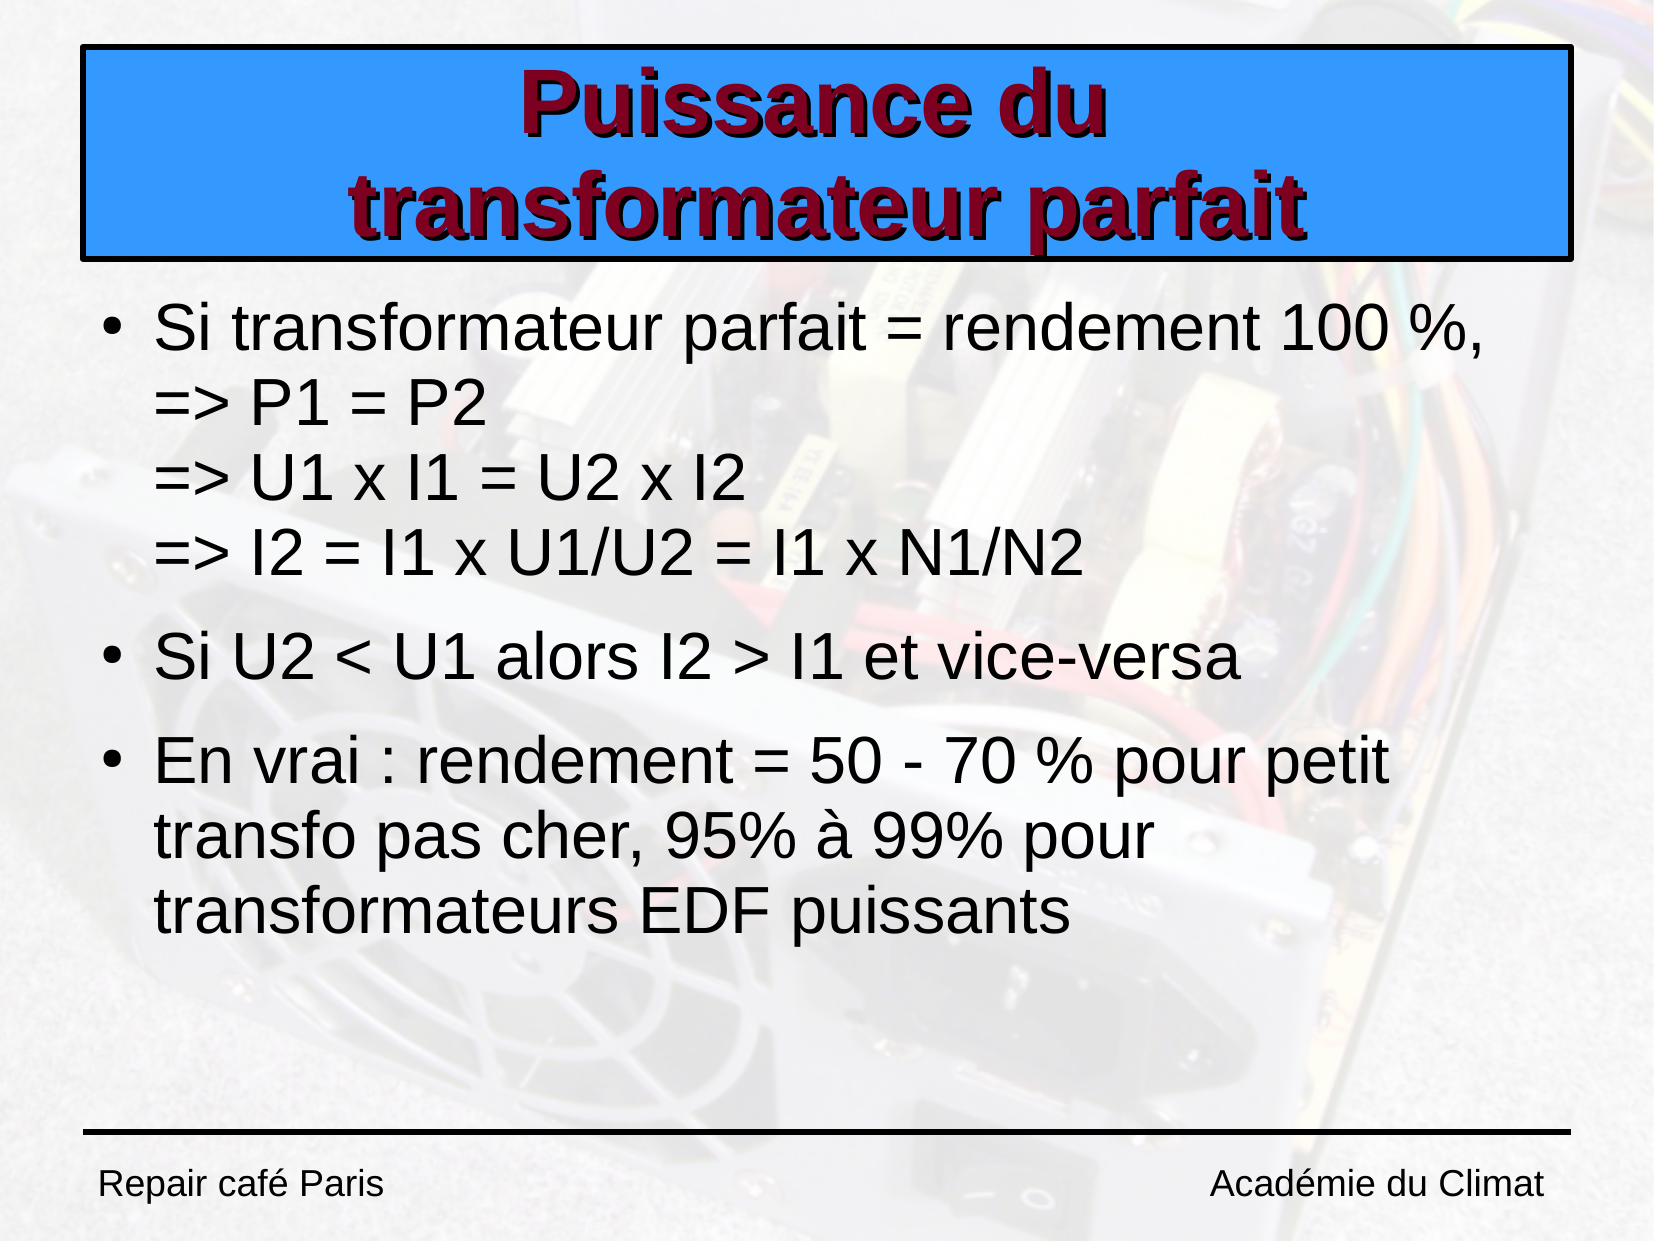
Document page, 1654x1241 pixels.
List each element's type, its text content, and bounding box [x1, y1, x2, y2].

text_box Repair café Paris Académie du Climat [82, 1155, 1571, 1213]
picture [0, 0, 1654, 1241]
list Si transformateur parfait = rendement 100 %, => P1 = P2 => U1 x I1 = U2 x I2 => I2 = I1 x U1/U2 = I1 x N1/N2 Si U2 < U1 alors I2 > I1 et vice-versa En vrai : rendement = 50 - 70 % pour petit transfo pas cher, 95% à 99% pour transformateurs EDF puissants [82, 290, 1571, 1010]
title Puissance du transformateur parfait [82, 47, 1571, 259]
